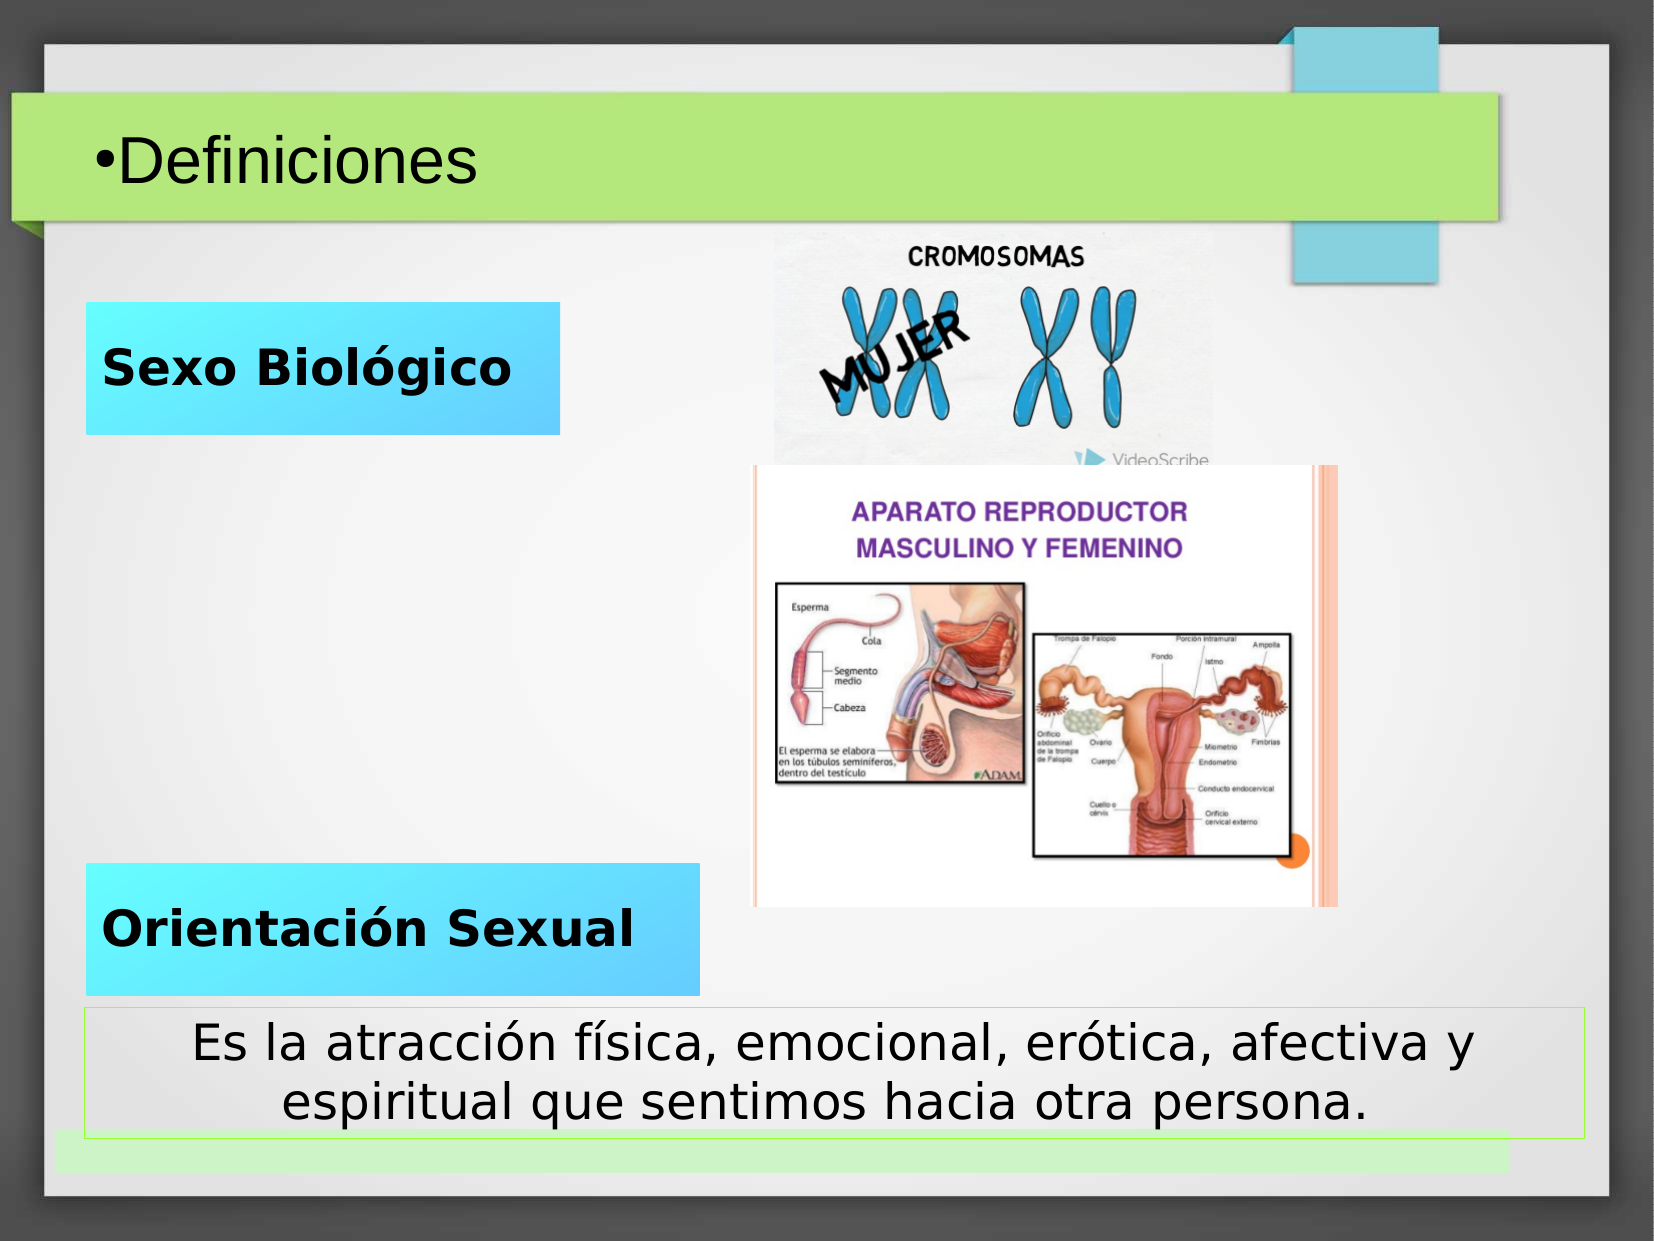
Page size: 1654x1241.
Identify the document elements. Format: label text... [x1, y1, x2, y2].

picture [0, 0, 1654, 1241]
text_box Definiciones [93, 111, 1346, 211]
text_box [55, 1129, 1510, 1173]
text_box Es la atracción física, emocional, erótica, afectiva y espiritual que sentimos hacia otra persona. [84, 1007, 1585, 1139]
text_box Orientación Sexual [86, 863, 700, 996]
text_box Sexo Biológico [86, 302, 561, 435]
